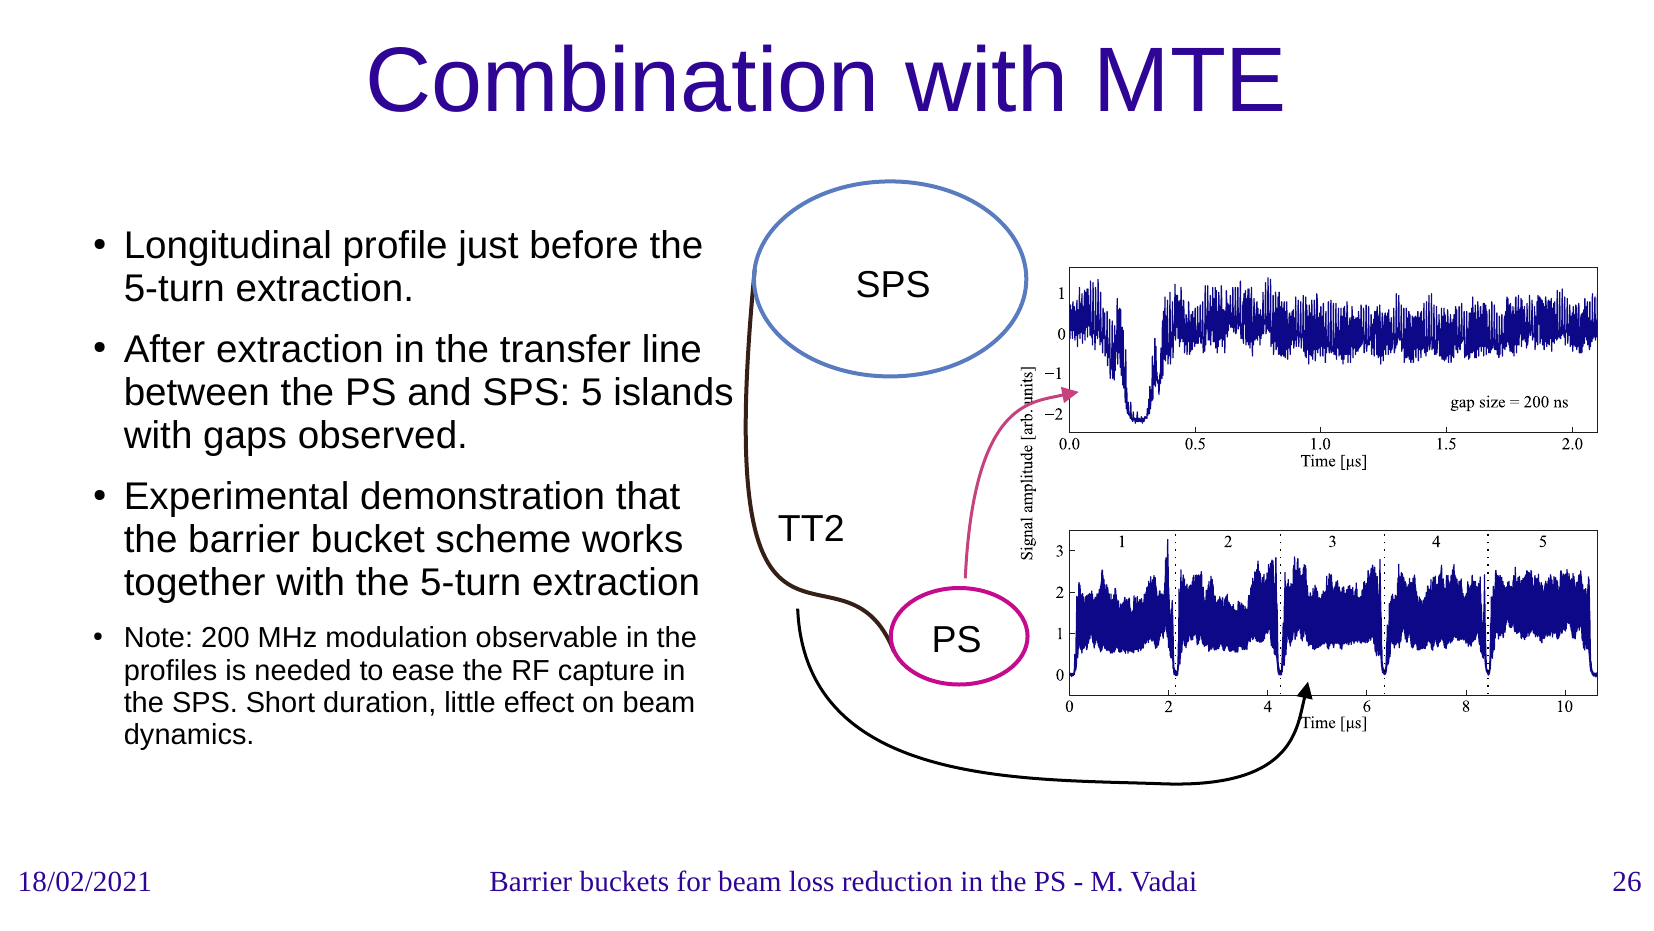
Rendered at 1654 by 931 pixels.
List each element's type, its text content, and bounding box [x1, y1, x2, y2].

text_box TT2 [763, 499, 860, 557]
picture [743, 176, 1598, 732]
text_box PS [916, 611, 997, 669]
title Combination with MTE [82, 1, 1571, 157]
text_box SPS [840, 256, 946, 314]
list Longitudinal profile just before the 5-turn extraction. After extraction in the transfer line between the PS and SPS: 5 islands with gaps observed. Experimental demonstration that the barrier bucket scheme works together with the 5-turn extraction Note: 200 MHz modulation observable in the profiles is needed to ease the RF capture in the SPS. Short duration, little effect on beam dynamics. [82, 223, 735, 763]
